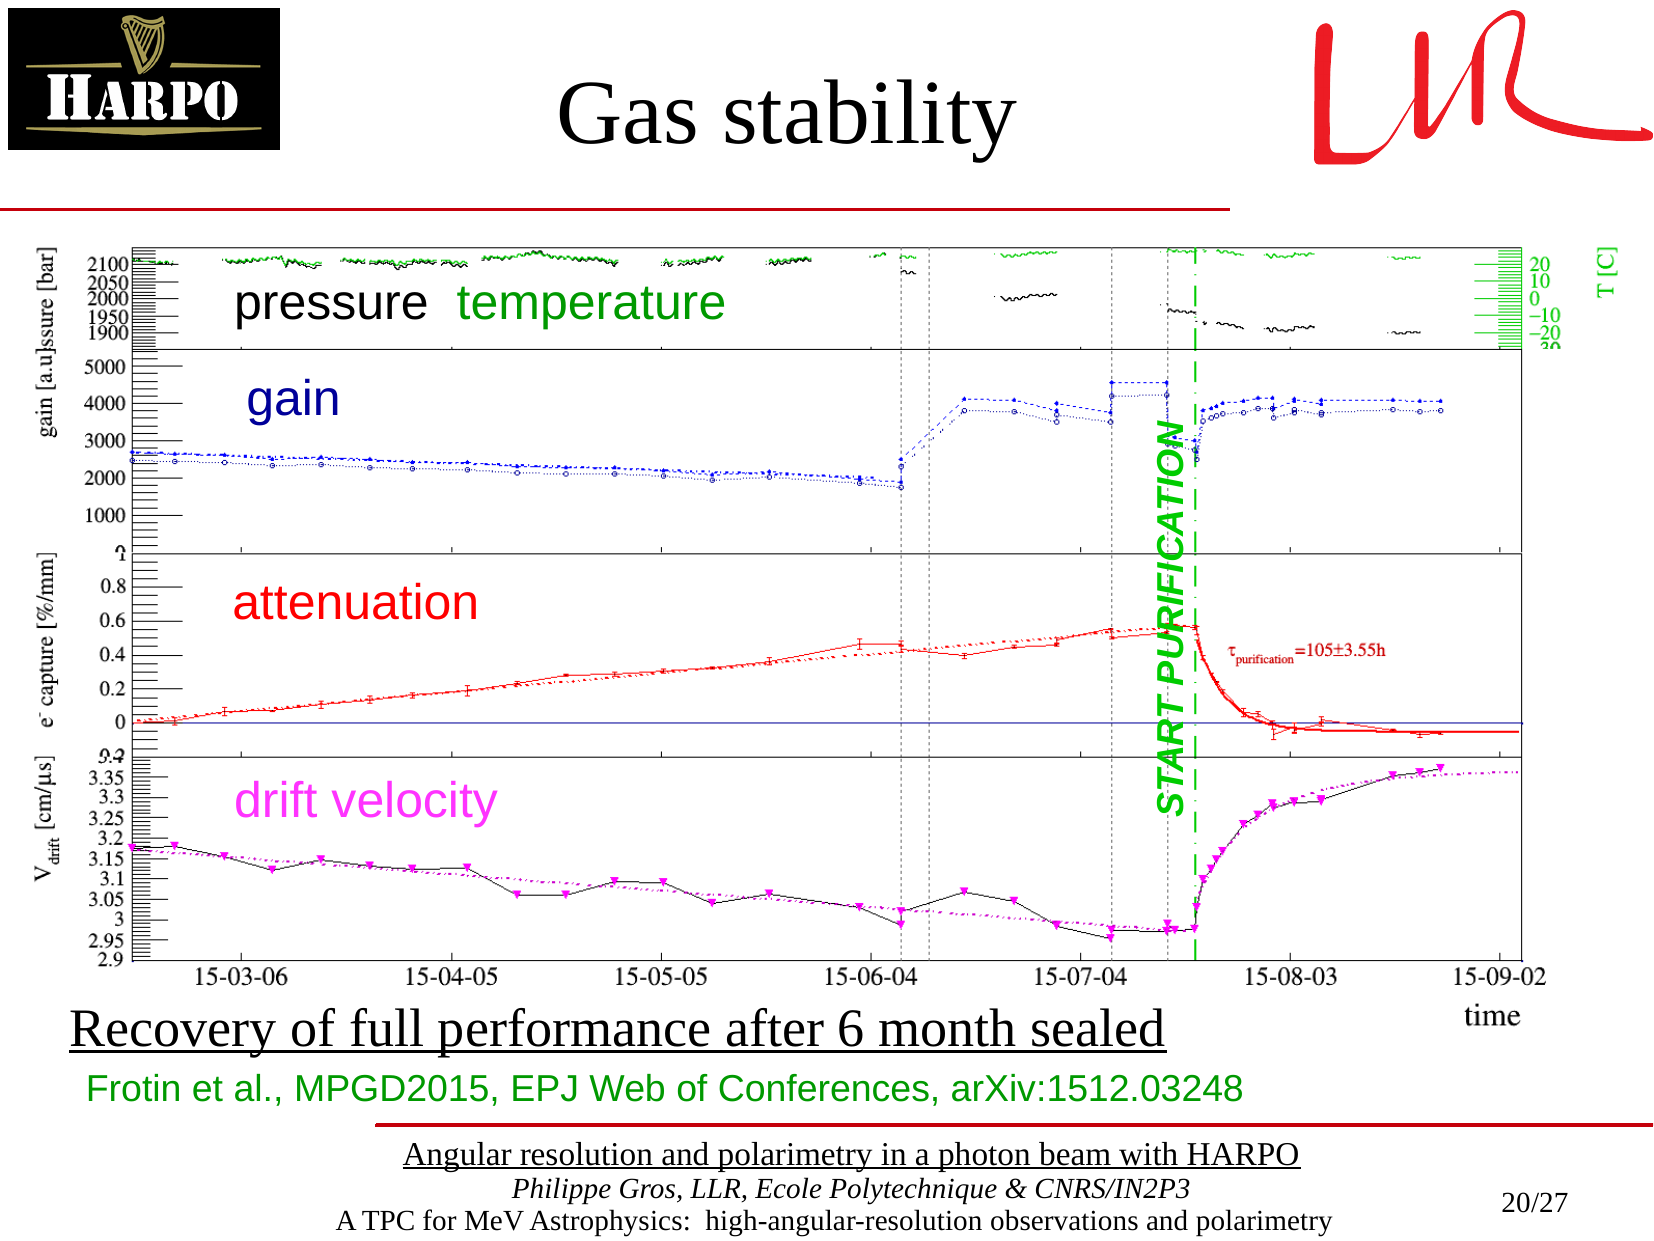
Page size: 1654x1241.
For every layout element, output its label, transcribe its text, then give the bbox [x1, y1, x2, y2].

picture [1314, 10, 1653, 165]
text_box attenuation [217, 566, 584, 638]
title Gas stability [284, 14, 1290, 210]
picture [8, 8, 280, 150]
text_box gain [231, 362, 356, 434]
text_box drift velocity [219, 764, 514, 855]
text_box Frotin et al., MPGD2015, EPJ Web of Conferences, arXiv:1512.03248 [71, 1059, 1636, 1118]
text_box START PURIFICATION [1141, 407, 1199, 833]
text_box pressure temperature [219, 266, 843, 339]
text_box Recovery of full performance after 6 month sealed [0, 990, 1243, 1066]
picture [0, 240, 1653, 1041]
